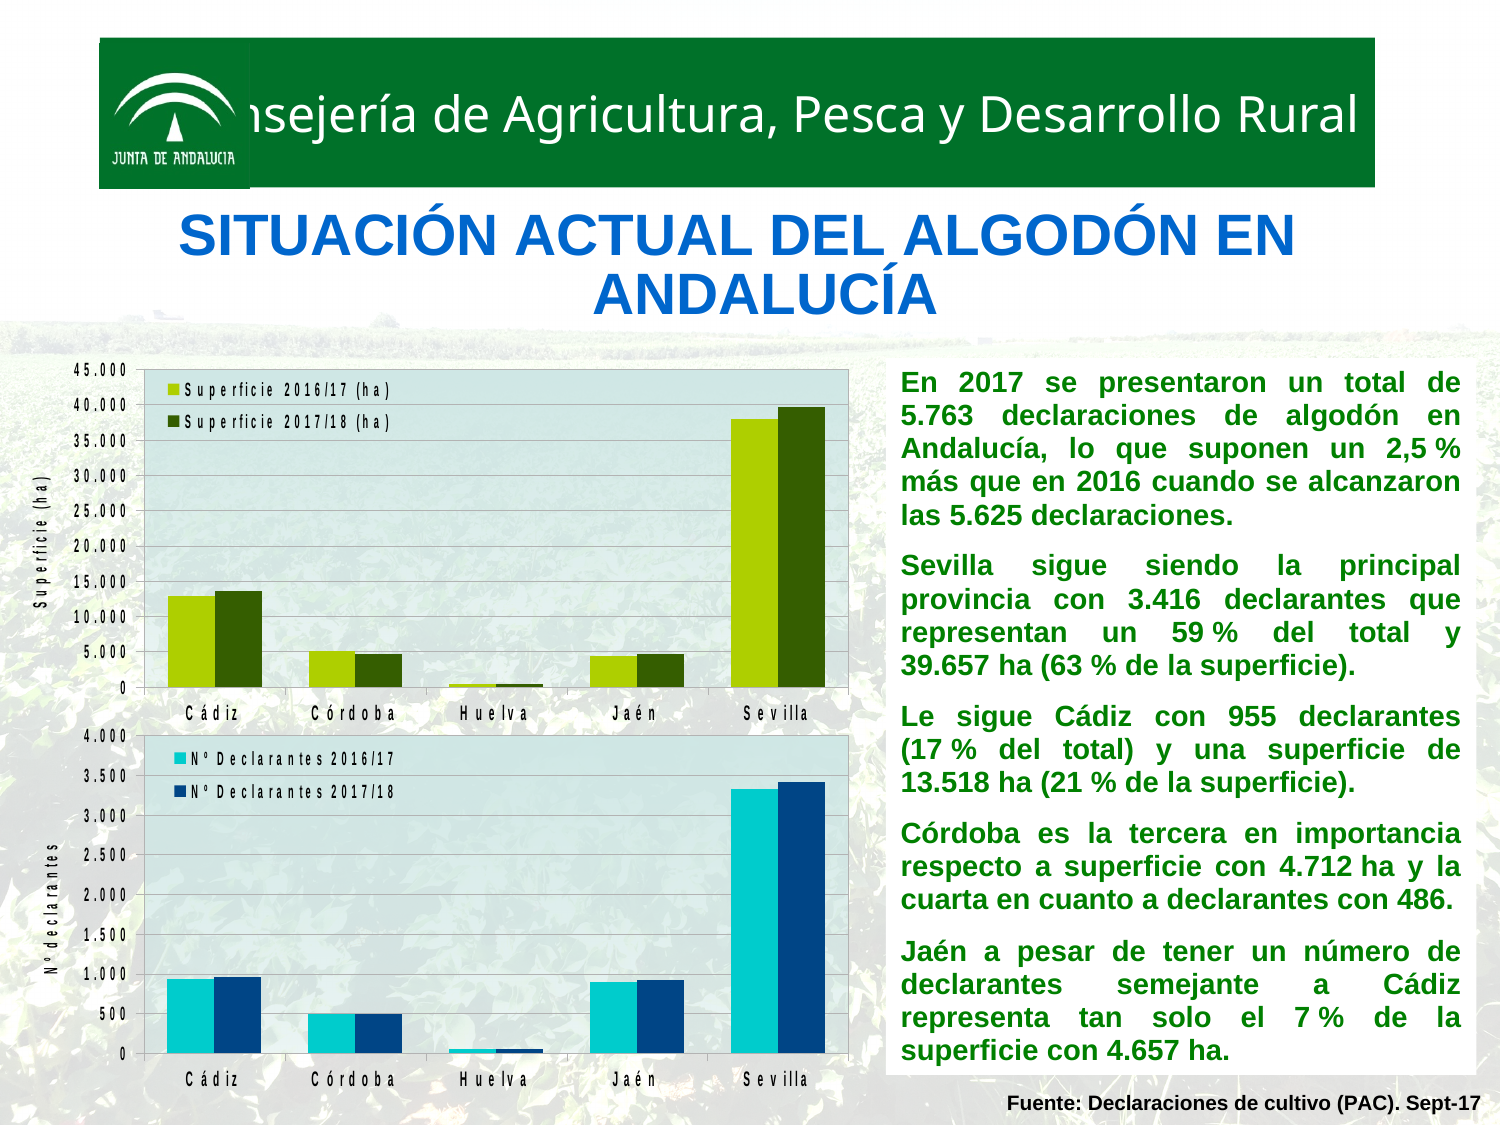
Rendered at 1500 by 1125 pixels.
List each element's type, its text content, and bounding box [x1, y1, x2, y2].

text_box Fuente: Declaraciones de cultivo (PAC). Sept-17 [992, 1081, 1500, 1123]
title Consejería de Agricultura, Pesca y Desarrollo Rural [99, 37, 1375, 188]
text_box En 2017 se presentaron un total de 5.763 declaraciones de algodón en Andalucía, lo que suponen un 2,5 % más que en 2016 cuando se alcanzaron las 5.625 declaraciones. Sevilla sigue siendo la principal provincia con 3.416 declarantes que representan un 59 % del total y 39.657 ha (63 % de la superficie). Le sigue Cádiz con 955 declarantes (17 % del total) y una superficie de 13.518 ha (21 % de la superficie). Córdoba es la tercera en importancia respecto a superficie con 4.712 ha y la cuarta en cuanto a declarantes con 486. Jaén a pesar de tener un número de declarantes semejante a Cádiz representa tan solo el 7 % de la superficie con 4.657 ha. [907, 358, 1477, 1075]
picture [0, 0, 1500, 1125]
list SITUACIÓN ACTUAL DEL ALGODÓN EN ANDALUCÍA [99, 200, 1375, 358]
